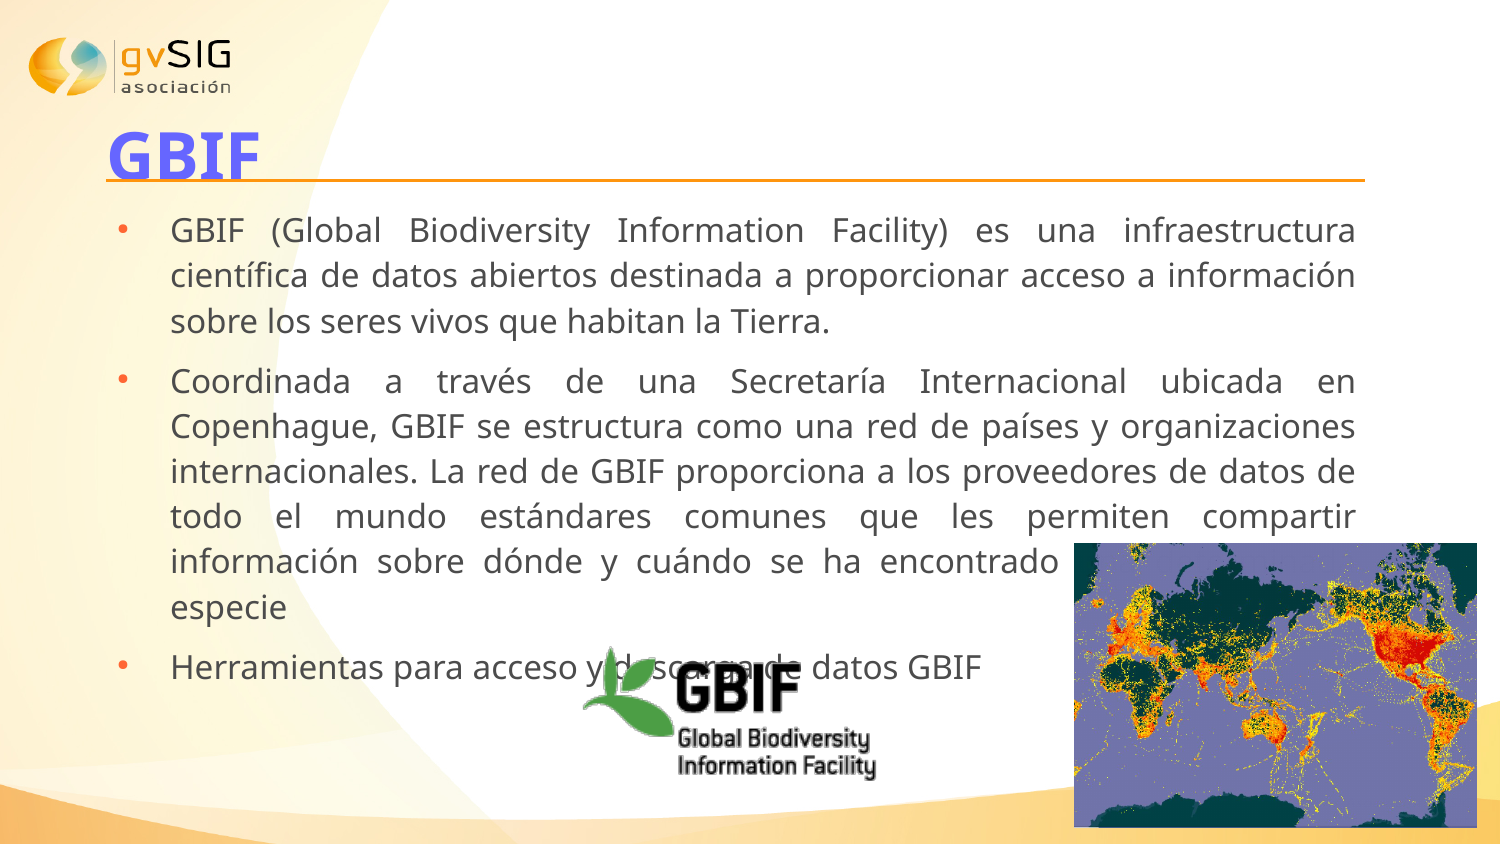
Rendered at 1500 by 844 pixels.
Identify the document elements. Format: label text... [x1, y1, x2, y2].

list GBIF (Global Biodiversity Information Facility) es una infraestructura científica de datos abiertos destinada a proporcionar acceso a información sobre los seres vivos que habitan la Tierra. Coordinada a través de una Secretaría Internacional ubicada en Copenhague, GBIF se estructura como una red de países y organizaciones internacionales. La red de GBIF proporciona a los proveedores de datos de todo el mundo estándares comunes que les permiten compartir información sobre dónde y cuándo se ha encontrado una determinada especie Herramientas para acceso y descarga de datos GBIF [99, 129, 1359, 770]
title GBIF [106, 115, 1457, 193]
picture [0, 0, 1500, 844]
